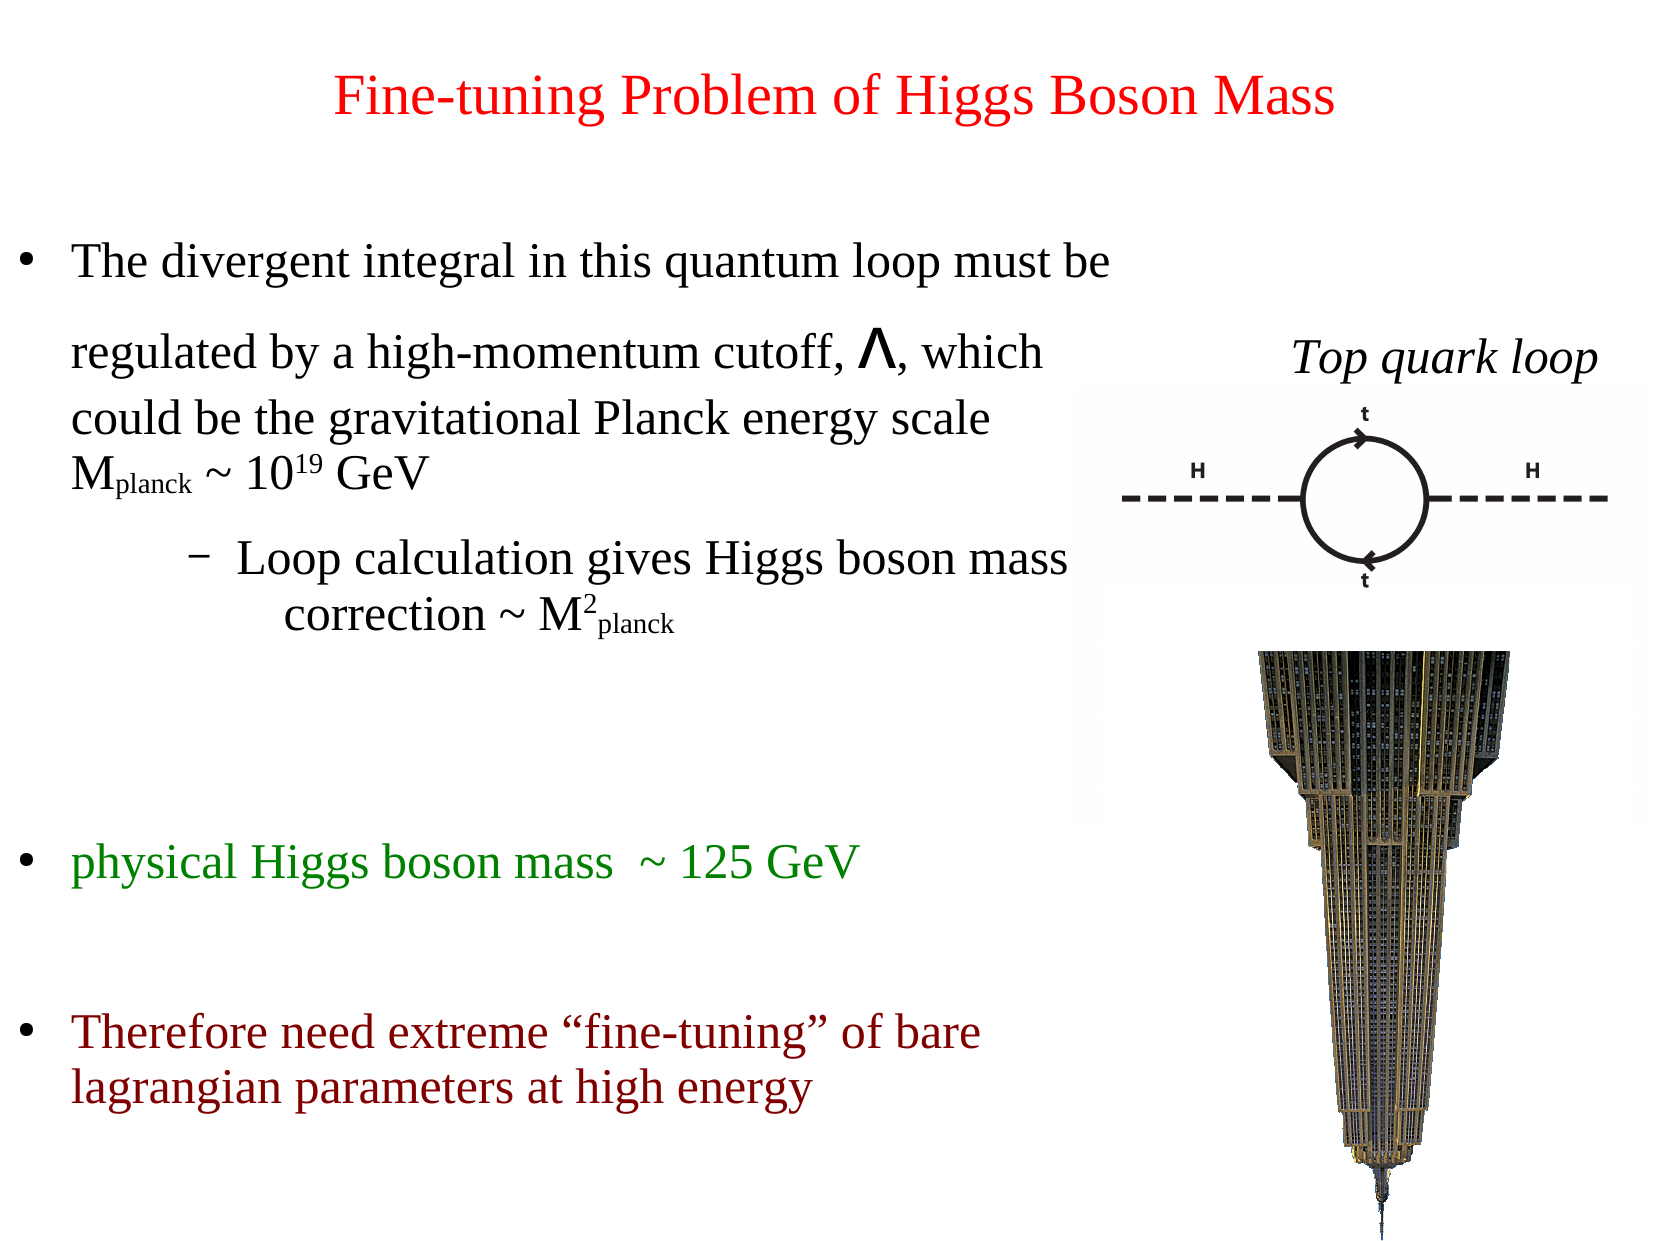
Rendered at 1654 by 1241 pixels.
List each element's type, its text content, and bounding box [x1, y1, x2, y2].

picture [1074, 385, 1648, 829]
text_box Top quark loop [1290, 329, 1600, 385]
list The divergent integral in this quantum loop must be regulated by a high-momentum cutoff, ʌ, which could be the gravitational Planck energy scale Mplanck ~ 1019 GeV Loop calculation gives Higgs boson mass correction ~ M2planck physical Higgs boson mass ~ 125 GeV Therefore need extreme “fine-tuning” of bare lagrangian parameters at high energy [0, 232, 1124, 1223]
title Fine-tuning Problem of Higgs Boson Mass [128, 0, 1541, 190]
picture [1258, 651, 1510, 1241]
text_box [1103, 588, 1633, 849]
